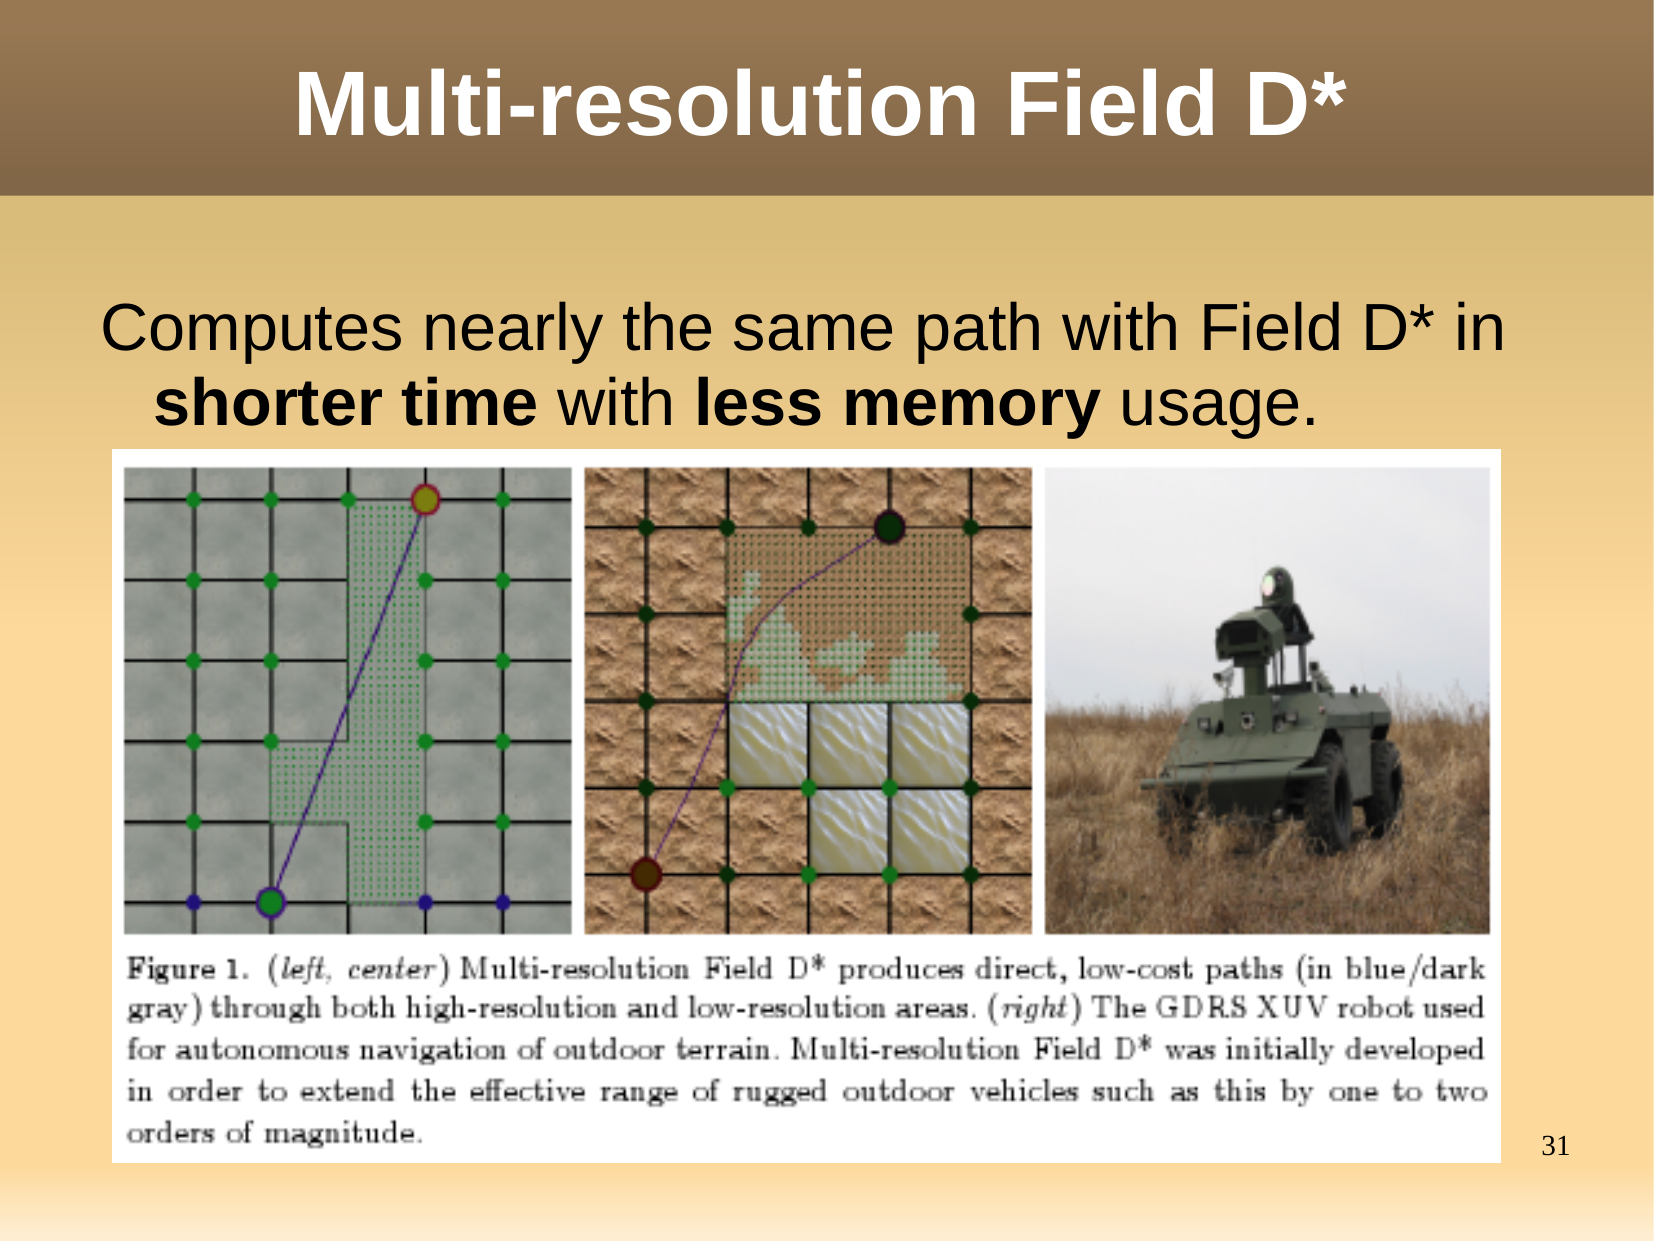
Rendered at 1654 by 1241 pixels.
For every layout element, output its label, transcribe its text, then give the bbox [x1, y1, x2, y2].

list Computes nearly the same path with Field D* in shorter time with less memory usage. [82, 290, 1571, 1094]
title Multi-resolution Field D* [76, 7, 1565, 200]
picture [0, 0, 1654, 1241]
